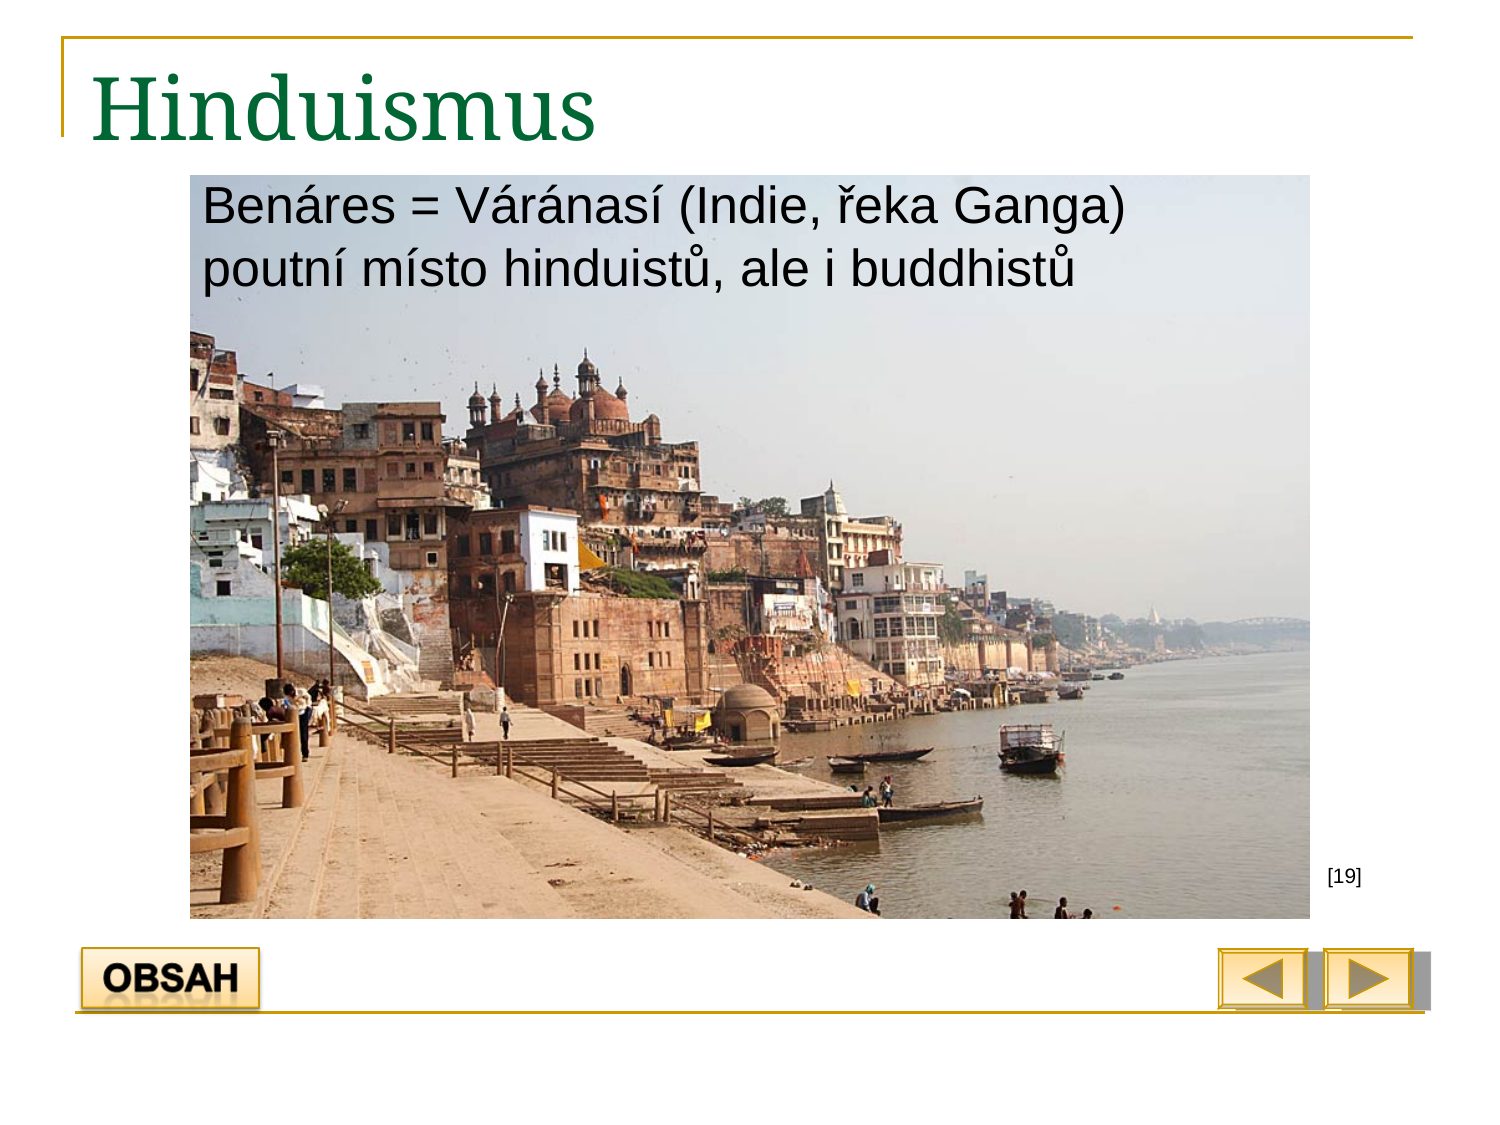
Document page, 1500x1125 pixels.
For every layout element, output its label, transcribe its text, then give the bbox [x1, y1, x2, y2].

text_box [1220, 949, 1308, 1009]
text_box [1325, 949, 1413, 1009]
text_box [19] [1312, 855, 1407, 896]
title Hinduismus [74, 45, 1430, 258]
picture [69, 938, 272, 1055]
text_box Benáres = Váránasí (Indie, řeka Ganga) poutní místo hinduistů, ale i buddhistů [187, 164, 1161, 317]
text_box [190, 175, 1310, 920]
